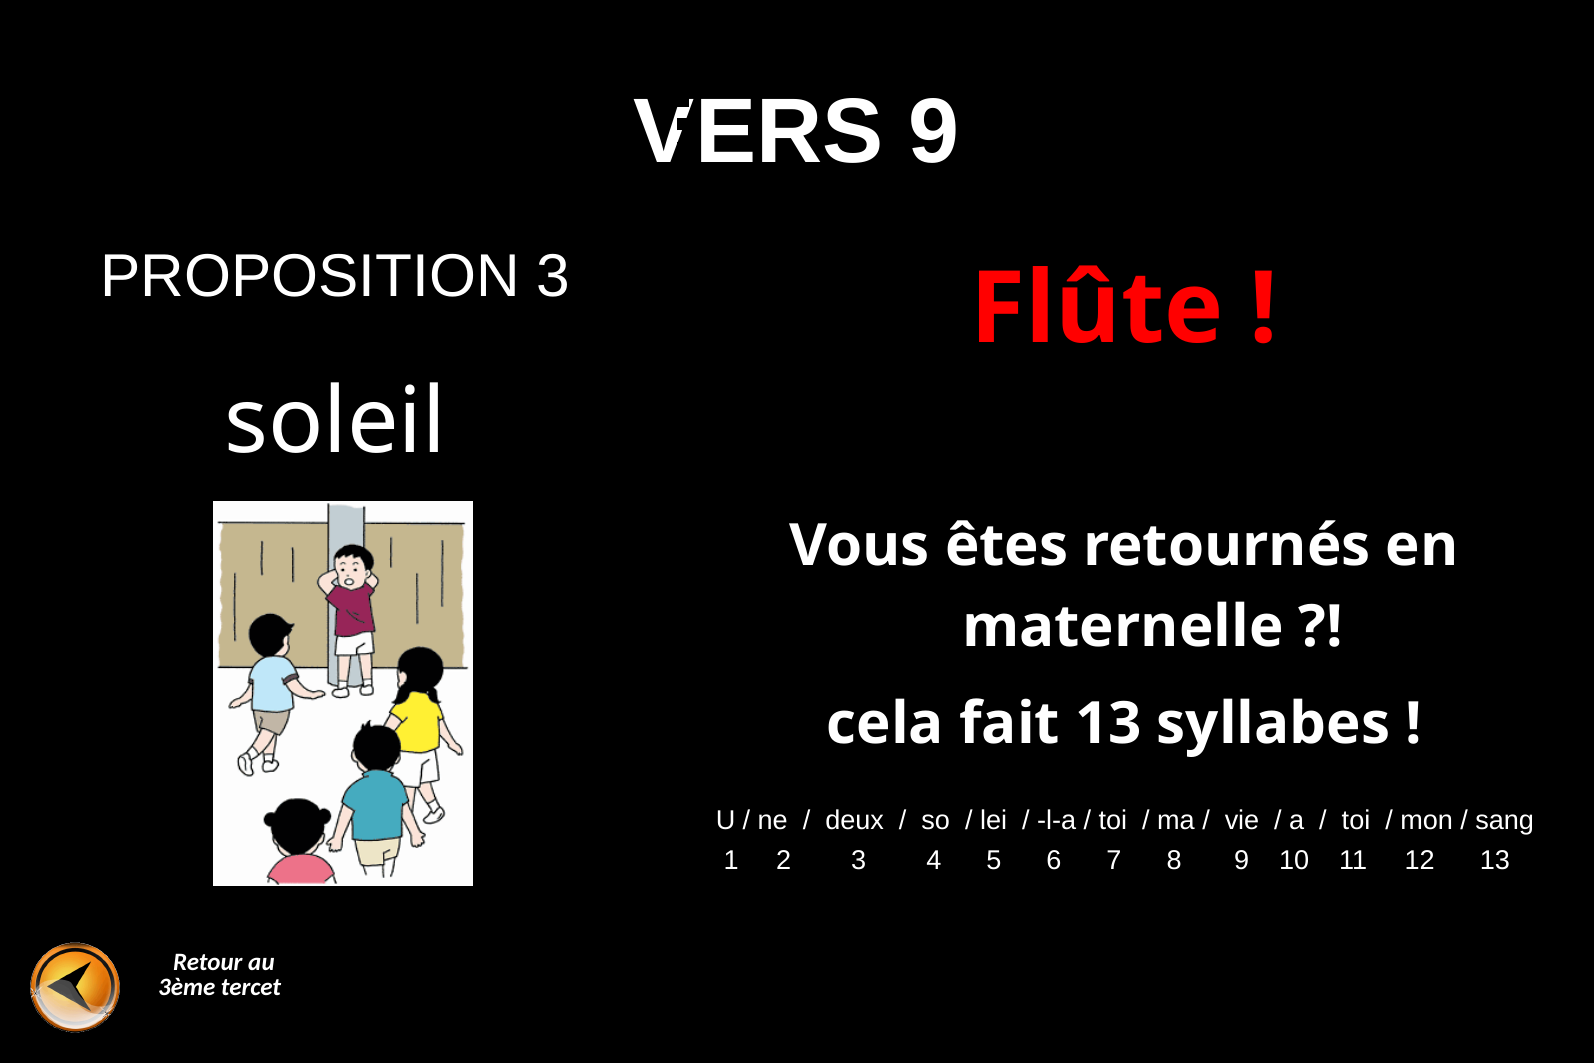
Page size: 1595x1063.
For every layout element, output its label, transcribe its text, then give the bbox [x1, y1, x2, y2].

text_box Retour au 3ème tercet [131, 944, 308, 1010]
title VERS 9 [79, 42, 1515, 220]
list Flûte ! Vous êtes retournés en maternelle ?! cela fait 13 syllabes ! U / ne / deux / so / lei / -l-a / toi / ma / vie / a / toi / mon / sang 1 2 3 4 5 6 7 8 9 10 11 12 13 [683, 88, 1566, 950]
list PROPOSITION 3 soleil [0, 152, 655, 854]
picture [29, 941, 121, 1034]
picture [213, 501, 473, 886]
